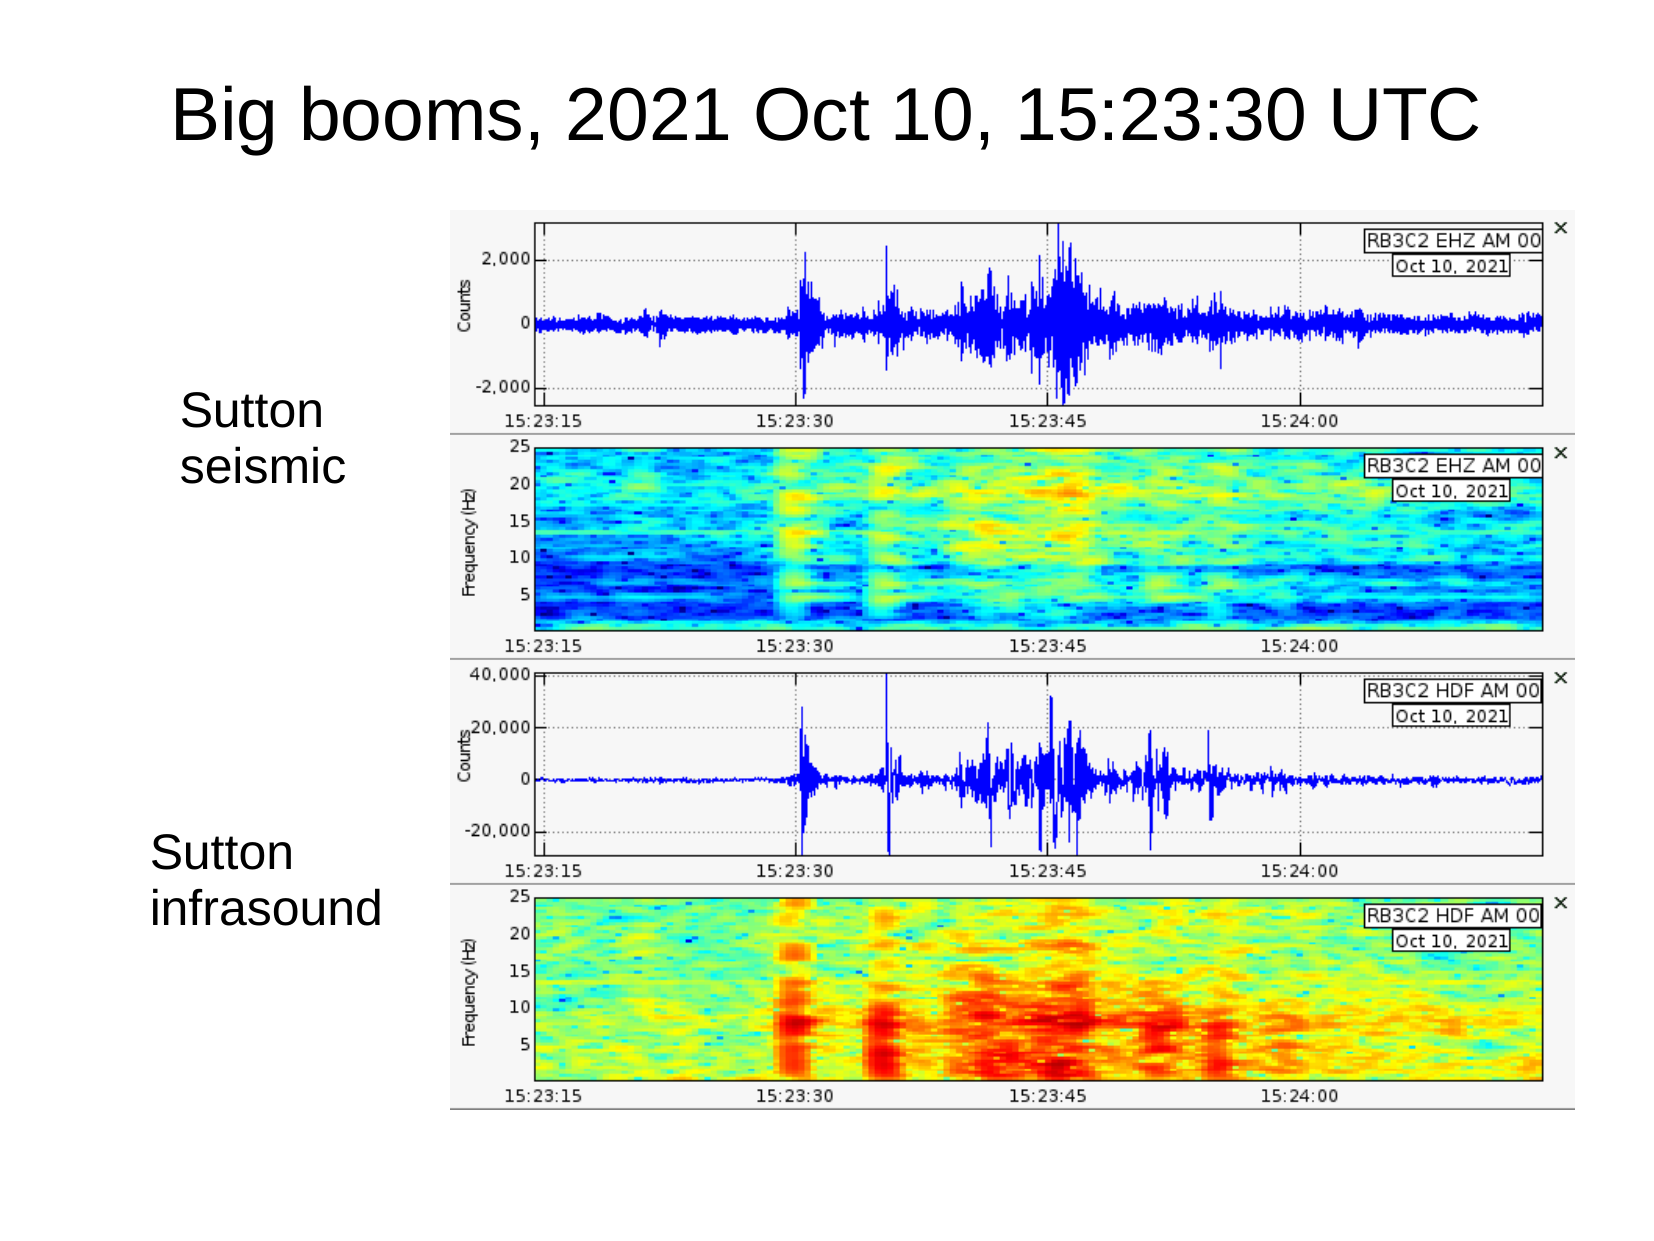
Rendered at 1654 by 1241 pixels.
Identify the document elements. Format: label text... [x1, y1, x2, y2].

text_box Sutton infrasound [135, 817, 410, 946]
picture [450, 210, 1575, 1111]
text_box Sutton seismic [165, 375, 391, 502]
title Big booms, 2021 Oct 10, 15:23:30 UTC [82, 49, 1571, 181]
